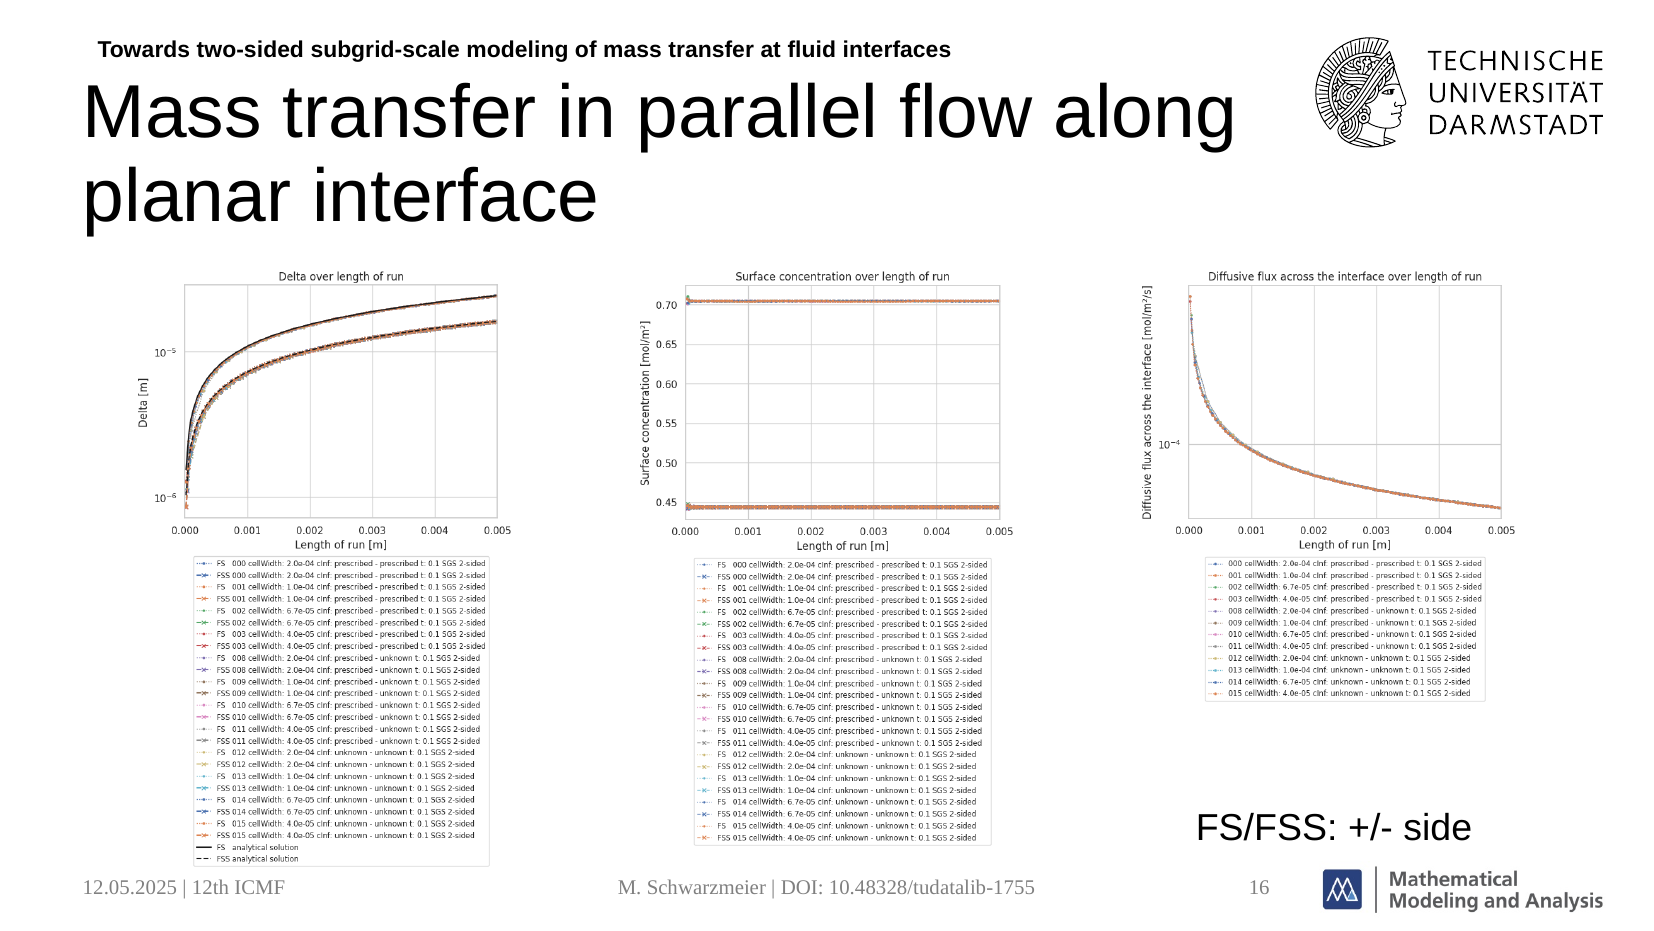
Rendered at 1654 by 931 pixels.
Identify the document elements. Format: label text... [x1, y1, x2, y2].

picture [1299, 861, 1626, 918]
picture [634, 265, 1019, 851]
title Mass transfer in parallel flow along planar interface [82, 69, 1270, 238]
text_box FS/FSS: +/- side [1181, 799, 1498, 857]
picture [132, 265, 517, 872]
picture [1136, 265, 1521, 707]
